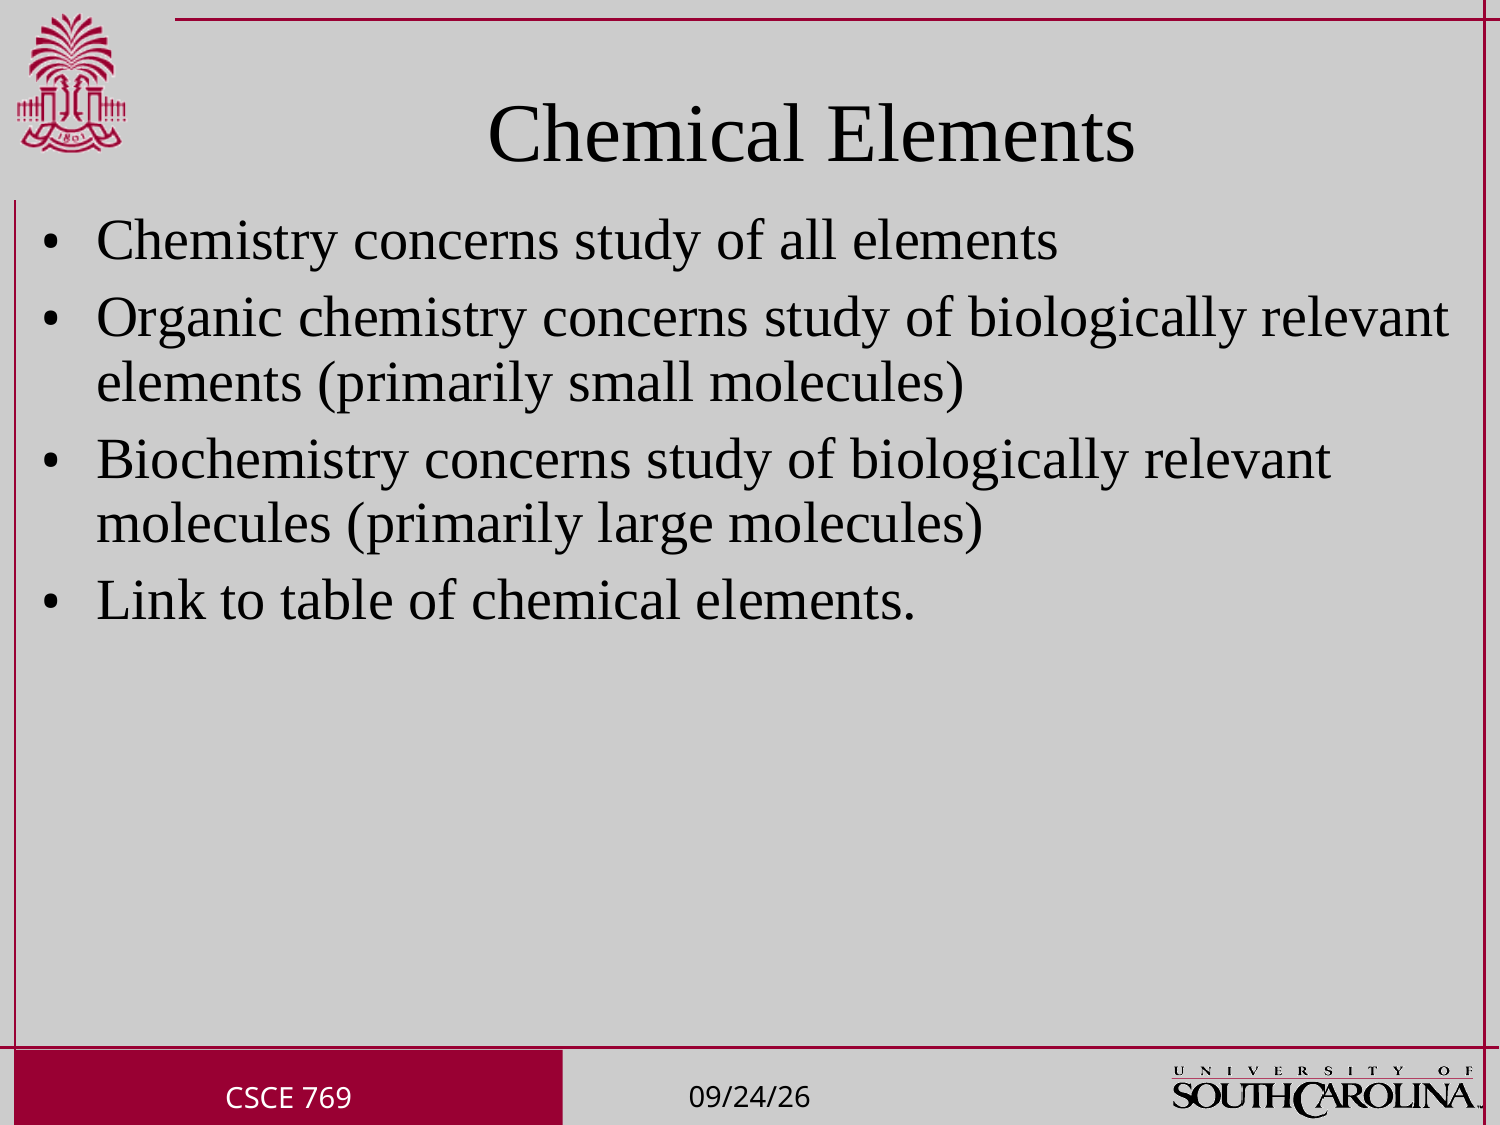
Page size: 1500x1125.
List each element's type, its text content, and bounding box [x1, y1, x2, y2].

list Chemistry concerns study of all elements Organic chemistry concerns study of biologically relevant elements (primarily small molecules) Biochemistry concerns study of biologically relevant molecules (primarily large molecules) Link to table of chemical elements. [24, 200, 1476, 1028]
picture [12, 12, 131, 155]
title Chemical Elements [174, 9, 1450, 188]
picture [1162, 1049, 1483, 1125]
